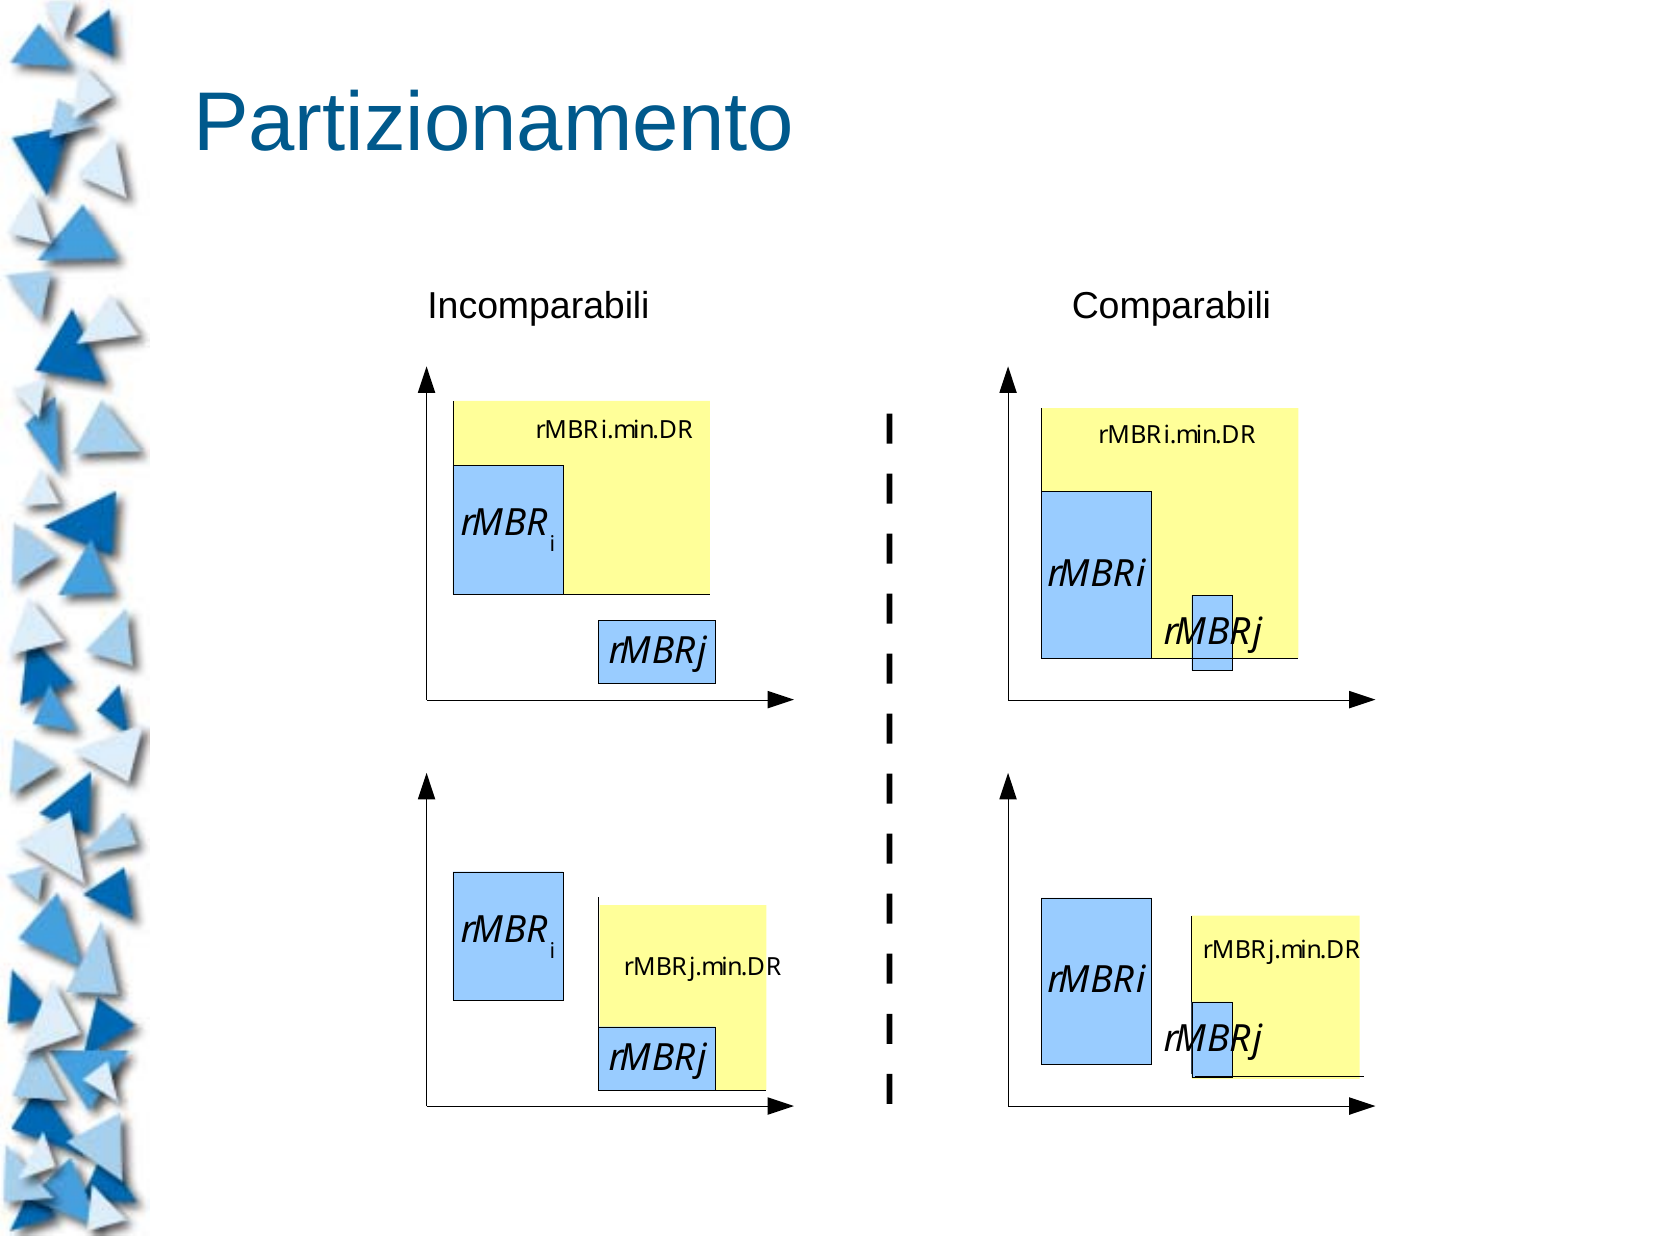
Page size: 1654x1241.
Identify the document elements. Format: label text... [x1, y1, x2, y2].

text_box Comparabili [1057, 277, 1526, 335]
picture [0, 0, 150, 1236]
text_box Incomparabili [412, 277, 882, 335]
title Partizionamento [193, 33, 1567, 210]
chart [312, 316, 1654, 1136]
